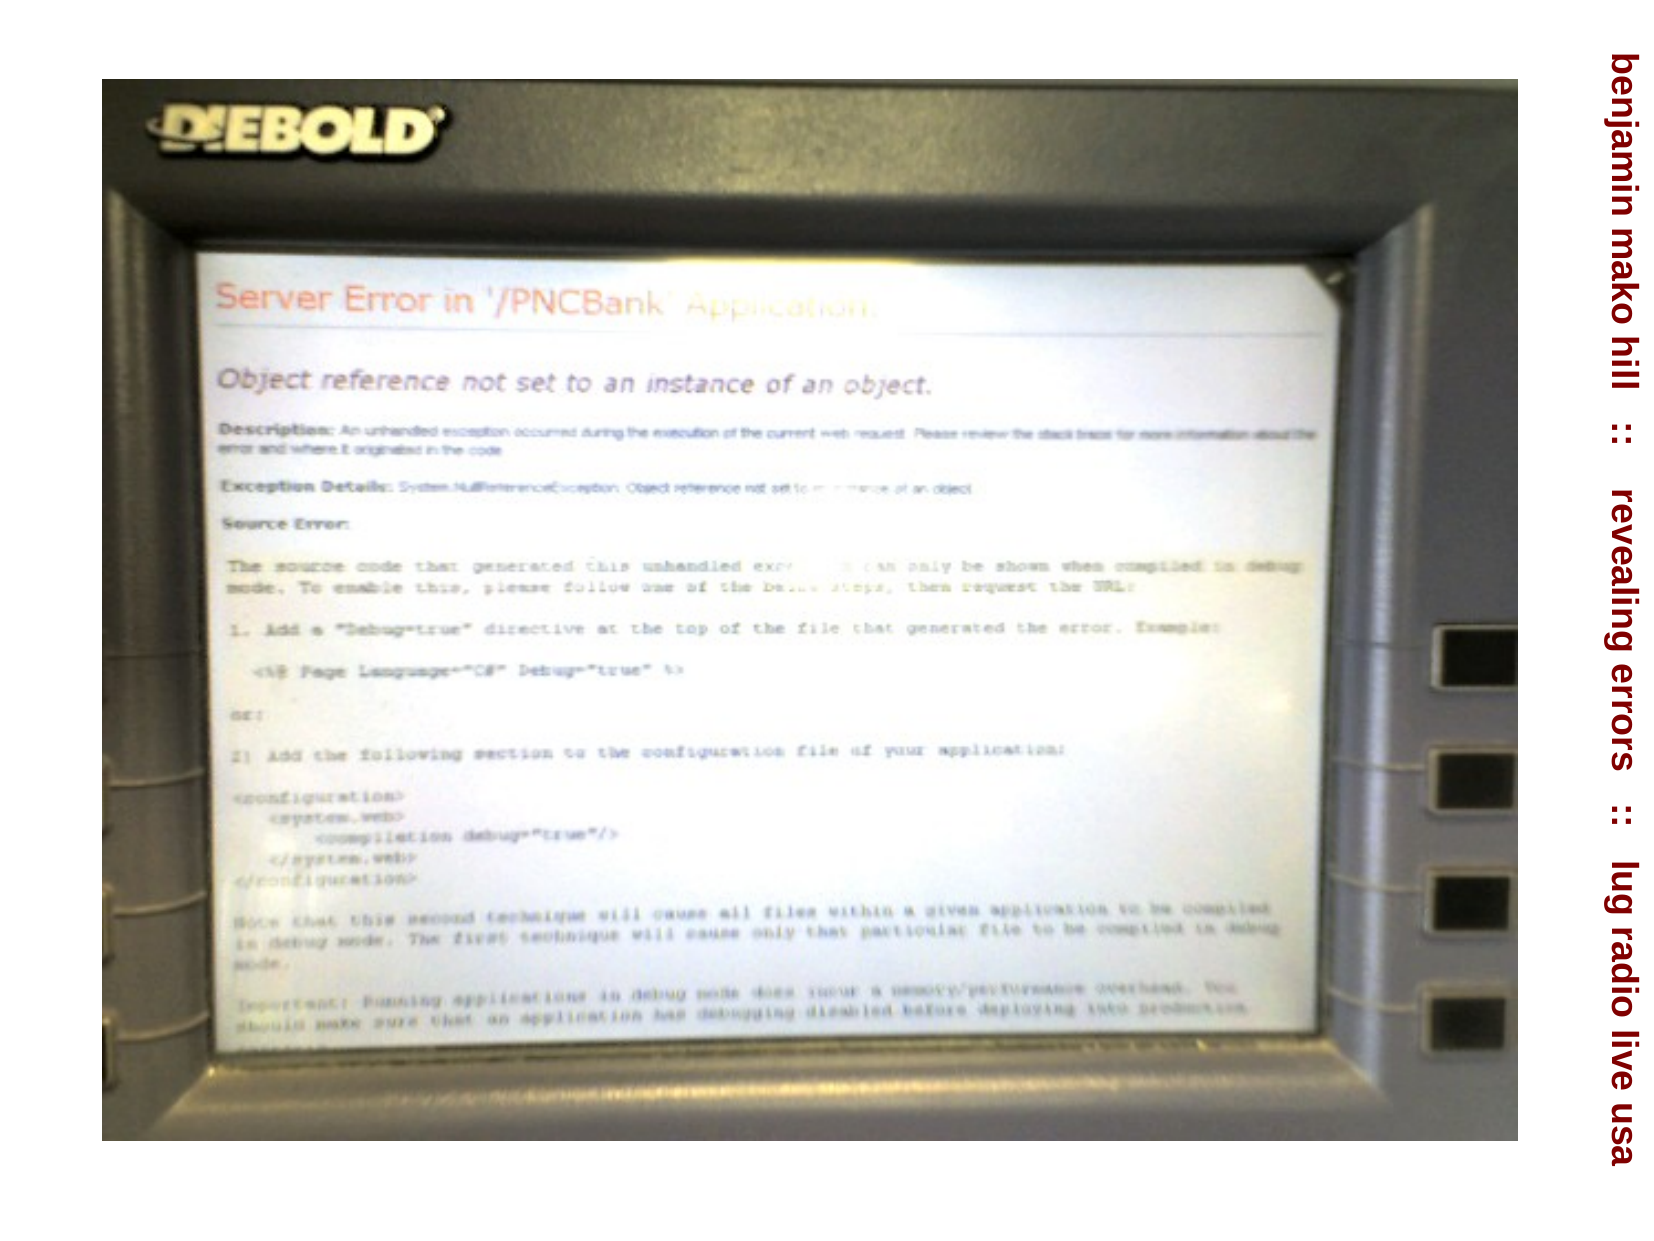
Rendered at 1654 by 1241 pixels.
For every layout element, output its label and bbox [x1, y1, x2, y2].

picture [102, 79, 1518, 1141]
